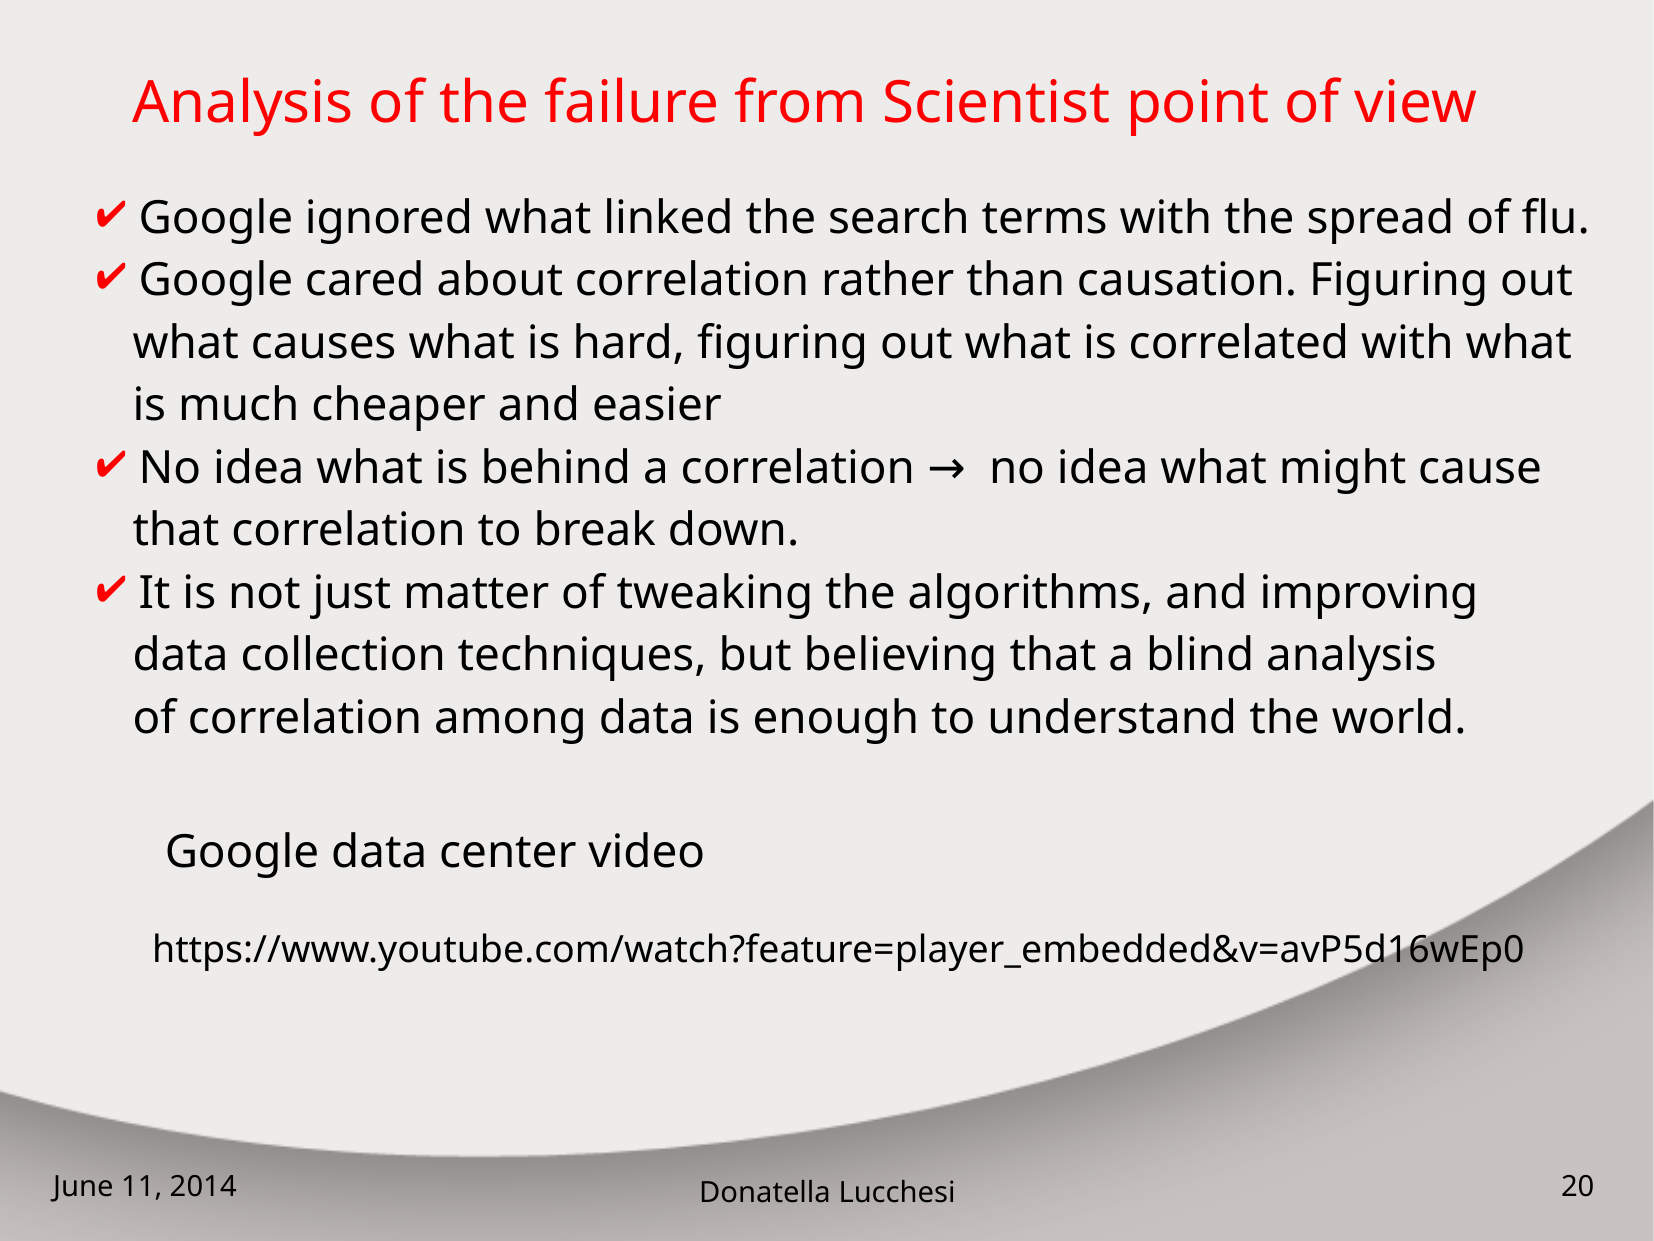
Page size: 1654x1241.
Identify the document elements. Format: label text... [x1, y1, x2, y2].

text_box https://www.youtube.com/watch?feature=player_embedded&v=avP5d16wEp0 [137, 915, 1518, 983]
picture [0, 0, 1654, 1241]
text_box Google data center video [150, 811, 723, 891]
text_box Google ignored what linked the search terms with the spread of flu. Google cared about correlation rather than causation. Figuring out what causes what is hard, figuring out what is correlated with what is much cheaper and easier No idea what is behind a correlation → no idea what might cause that correlation to break down. It is not just matter of tweaking the algorithms, and improving data collection techniques, but believing that a blind analysis of correlation among data is enough to understand the world. [81, 176, 1621, 830]
text_box Analysis of the failure from Scientist point of view [117, 53, 1557, 150]
